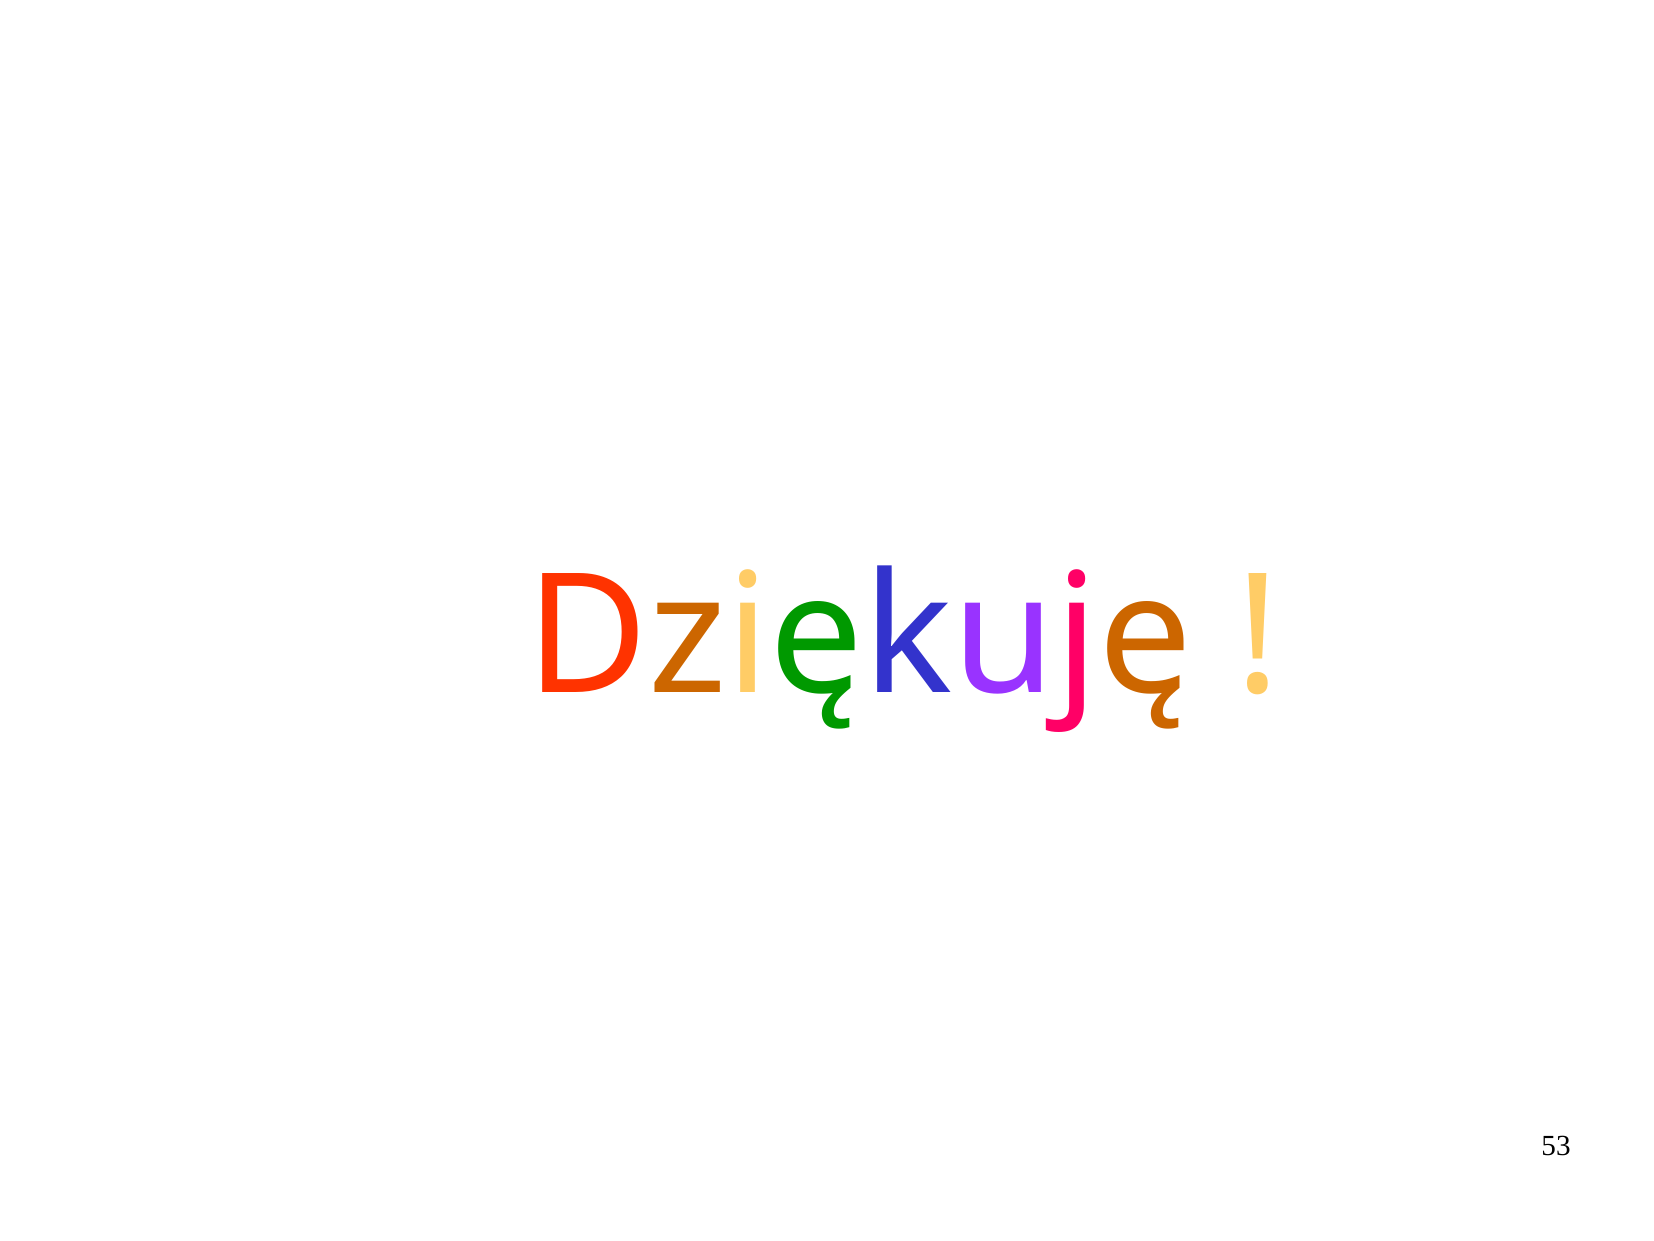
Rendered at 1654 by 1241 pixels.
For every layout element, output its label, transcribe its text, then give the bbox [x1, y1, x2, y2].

text_box Dziękuję ! [511, 506, 1296, 750]
